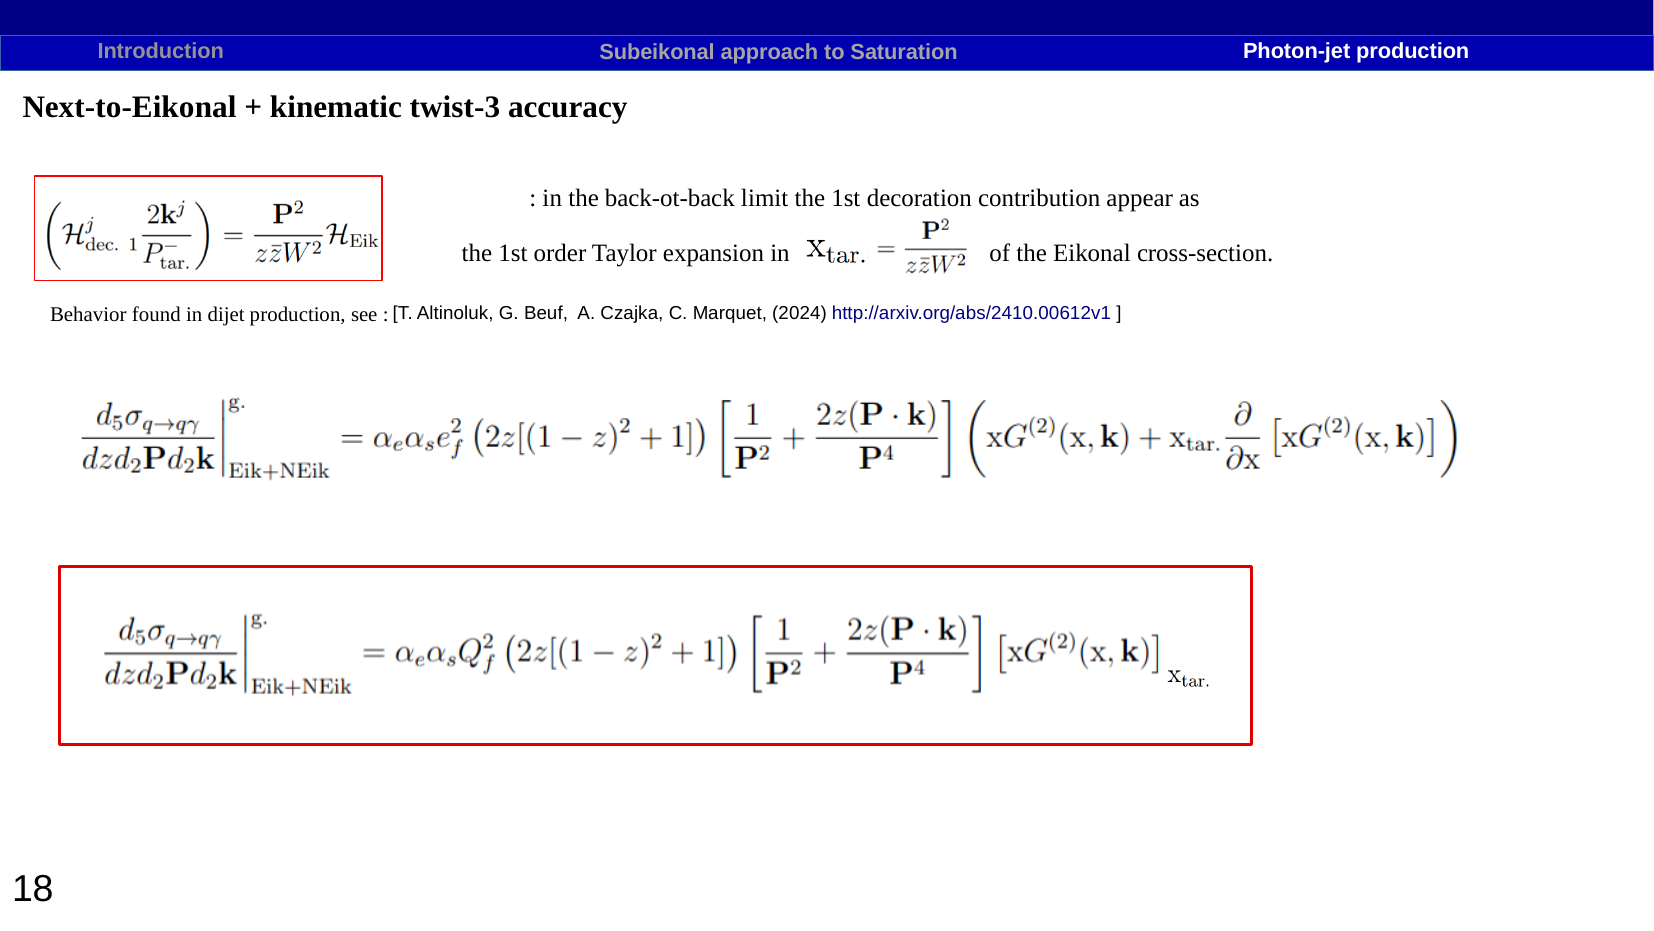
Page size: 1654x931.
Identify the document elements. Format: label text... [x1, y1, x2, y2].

text_box Photon-jet production [1228, 31, 1524, 71]
text_box Next-to-Eikonal + kinematic twist-3 accuracy [0, 82, 1323, 182]
text_box Behavior found in dijet production, see : [35, 279, 414, 378]
text_box Subeikonal approach to Saturation [584, 32, 1199, 80]
picture [70, 578, 1211, 719]
picture [798, 216, 976, 282]
picture [35, 176, 382, 279]
text_box [0, 0, 1654, 71]
picture [59, 377, 1477, 483]
text_box : in the back-ot-back limit the 1st decoration contribution appear as the 1st order Taylor expansion in of the Eikonal cross-section. [318, 176, 1418, 267]
text_box [T. Altinoluk, G. Beuf, A. Czajka, C. Marquet, (2024) http://arxiv.org/abs/2410.00612v1 ] [414, 295, 1654, 355]
text_box Introduction [82, 31, 697, 71]
text_box <numéro> [0, 860, 626, 931]
